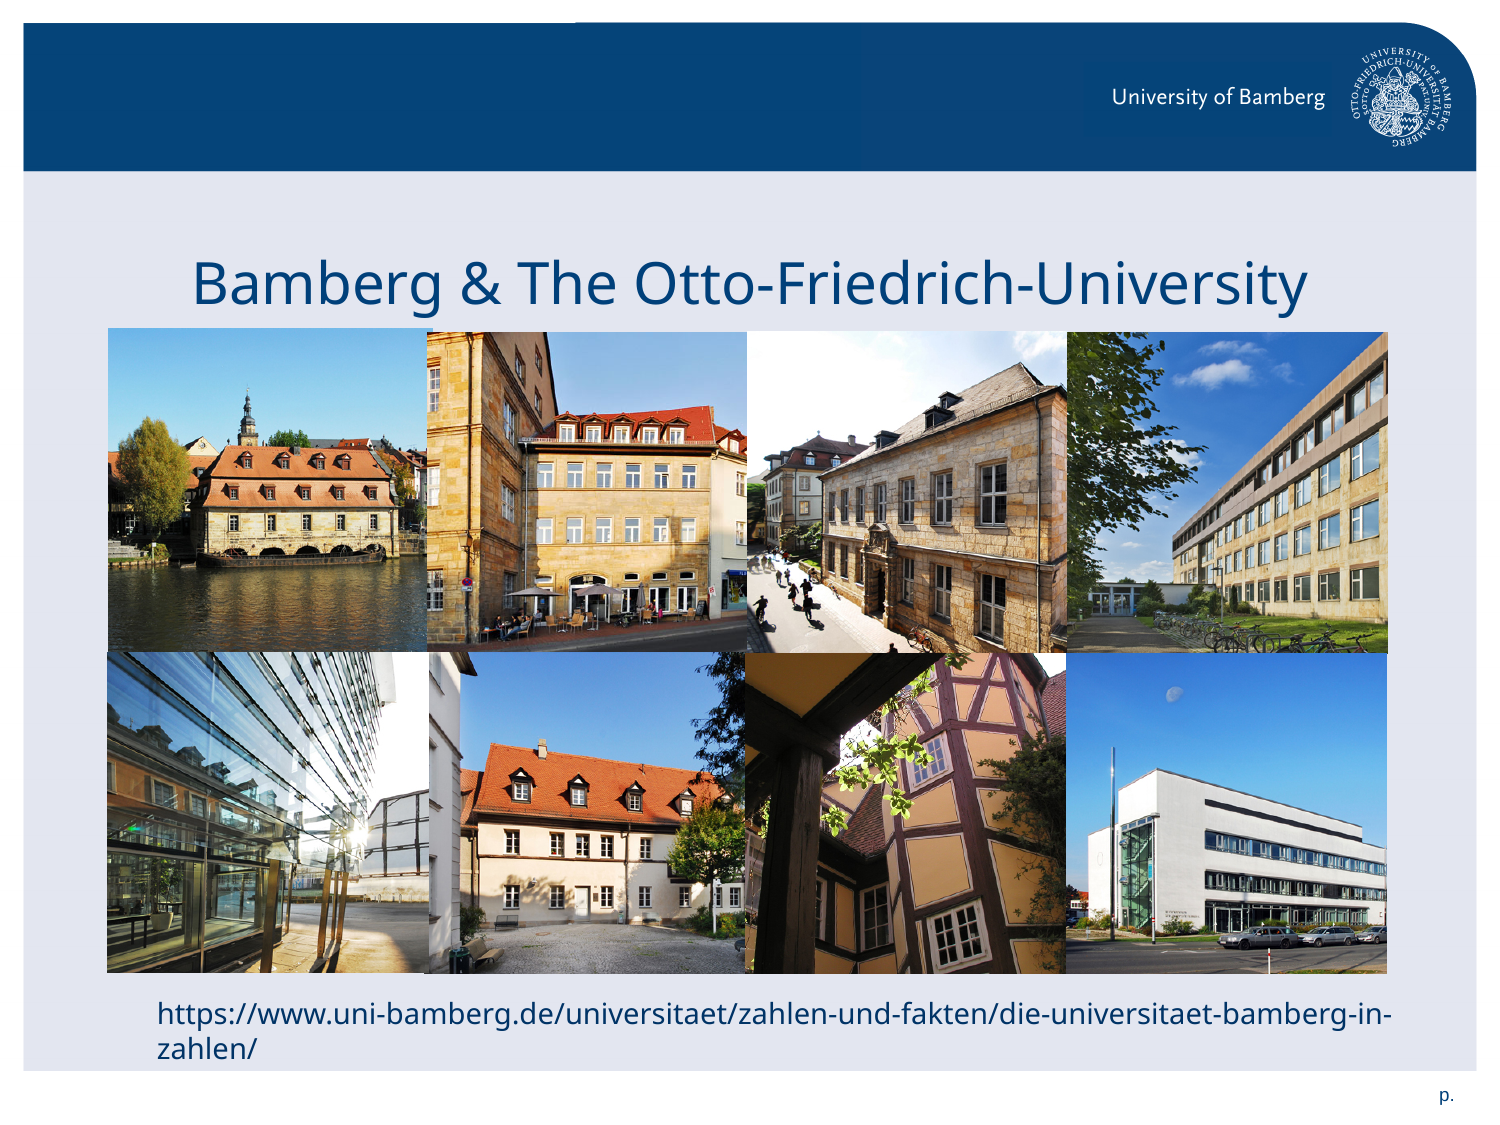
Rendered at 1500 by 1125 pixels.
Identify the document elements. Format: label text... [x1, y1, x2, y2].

title Bamberg & The Otto-Friedrich-University [137, 187, 1363, 332]
picture [0, 0, 1500, 1125]
text_box https://www.uni-bamberg.de/universitaet/zahlen-und-fakten/die-universitaet-bamberg-in-zahlen/ [141, 987, 1459, 1029]
